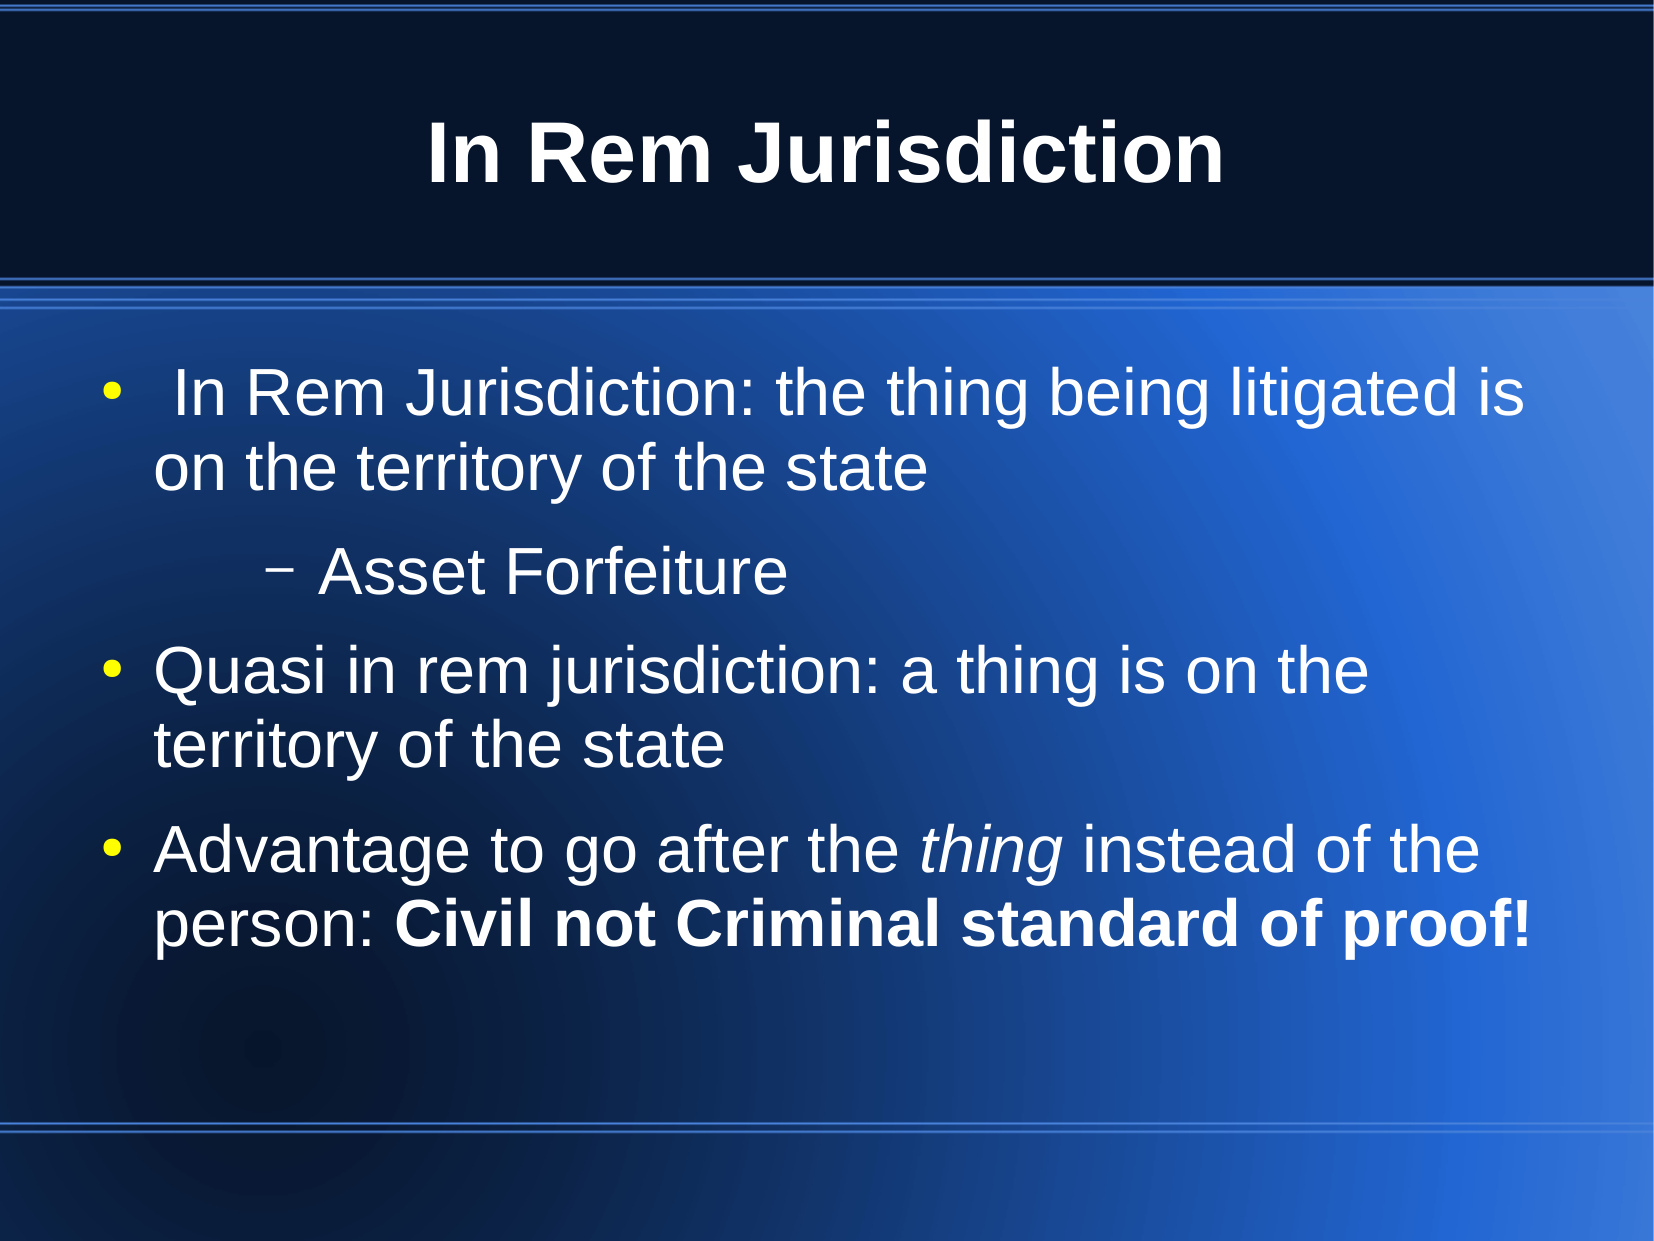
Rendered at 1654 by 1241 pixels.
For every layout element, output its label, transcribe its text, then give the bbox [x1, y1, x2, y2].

list In Rem Jurisdiction: the thing being litigated is on the territory of the state Asset Forfeiture Quasi in rem jurisdiction: a thing is on the territory of the state Advantage to go after the thing instead of the person: Civil not Criminal standard of proof! [82, 355, 1571, 1058]
title In Rem Jurisdiction [82, 49, 1571, 257]
picture [0, 0, 1654, 1241]
